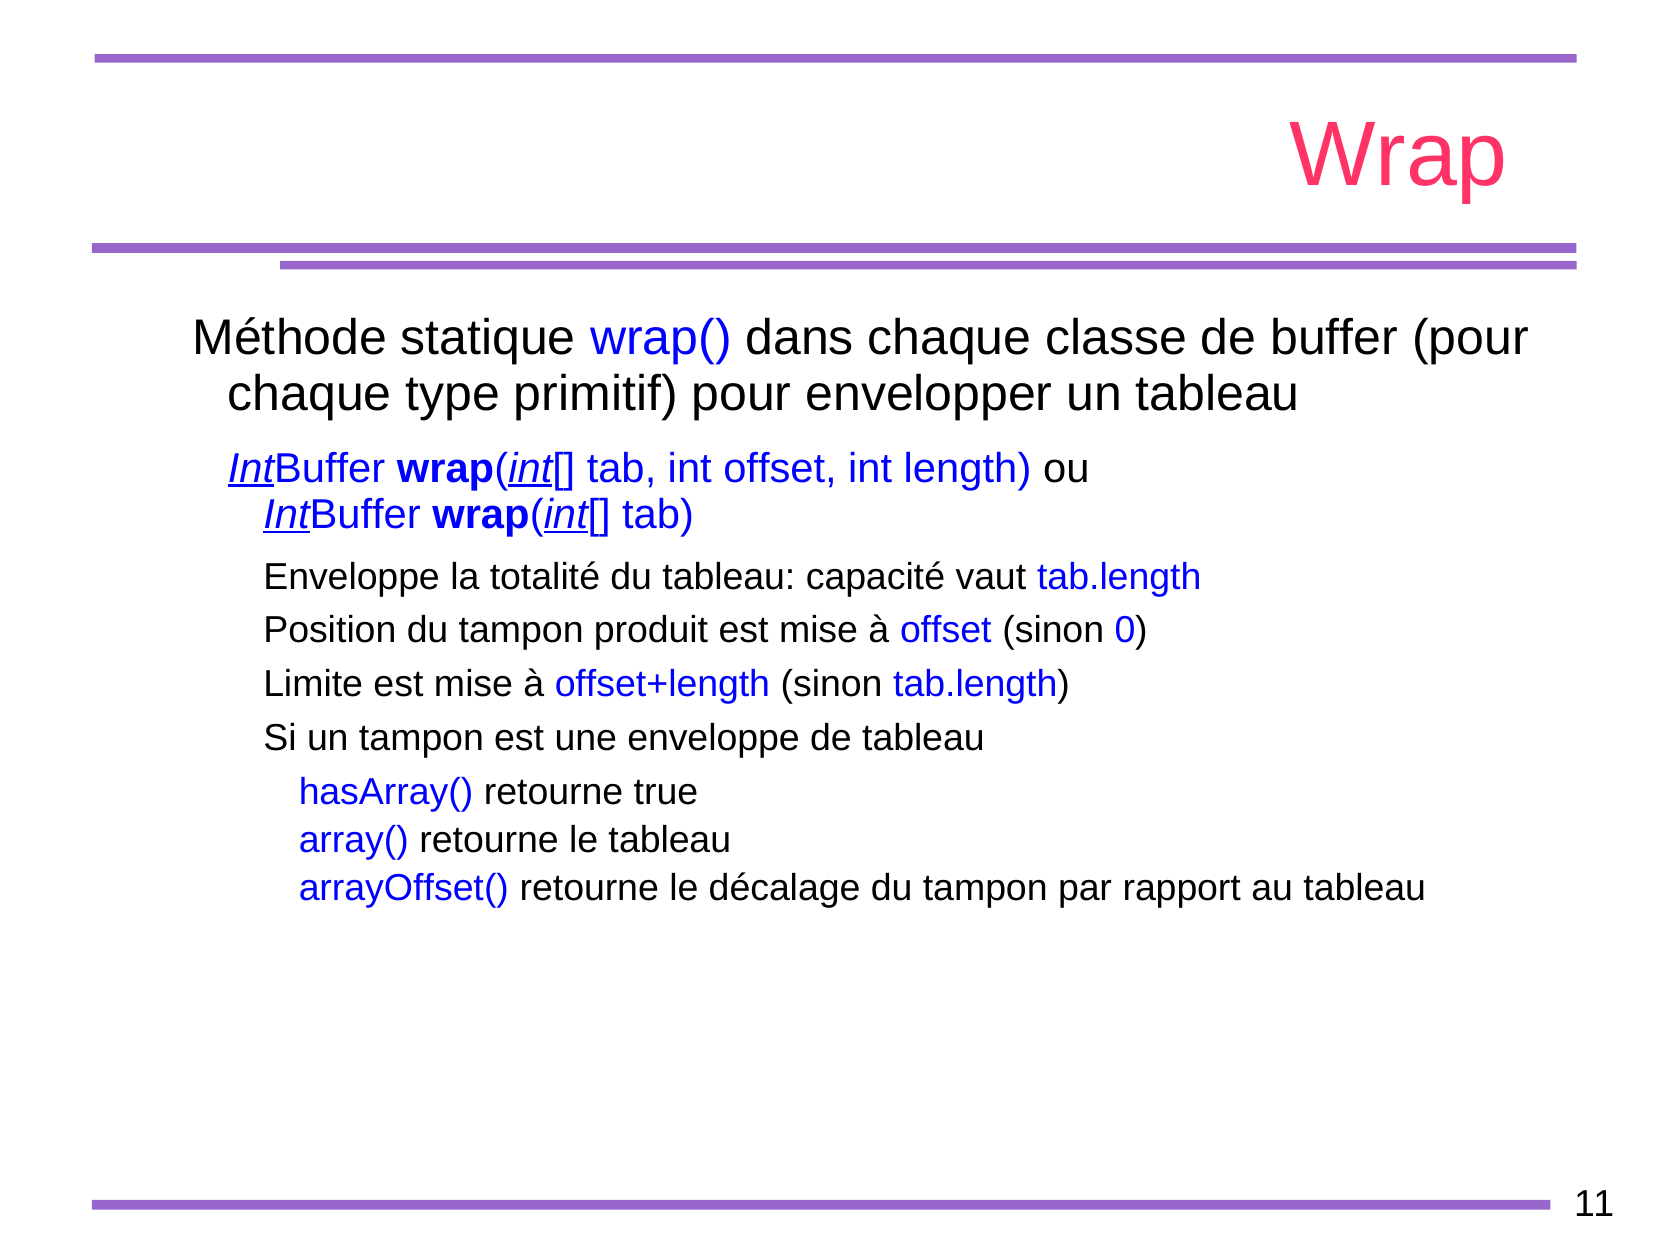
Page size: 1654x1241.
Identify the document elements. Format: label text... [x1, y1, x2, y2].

list Méthode statique wrap() dans chaque classe de buffer (pour chaque type primitif) pour envelopper un tableau IntBuffer wrap(int[] tab, int offset, int length) ou IntBuffer wrap(int[] tab) Enveloppe la totalité du tableau: capacité vaut tab.length Position du tampon produit est mise à offset (sinon 0) Limite est mise à offset+length (sinon tab.length) Si un tampon est une enveloppe de tableau hasArray() retourne true array() retourne le tableau arrayOffset() retourne le décalage du tampon par rapport au tableau [121, 309, 1534, 1162]
title Wrap [121, 49, 1534, 257]
